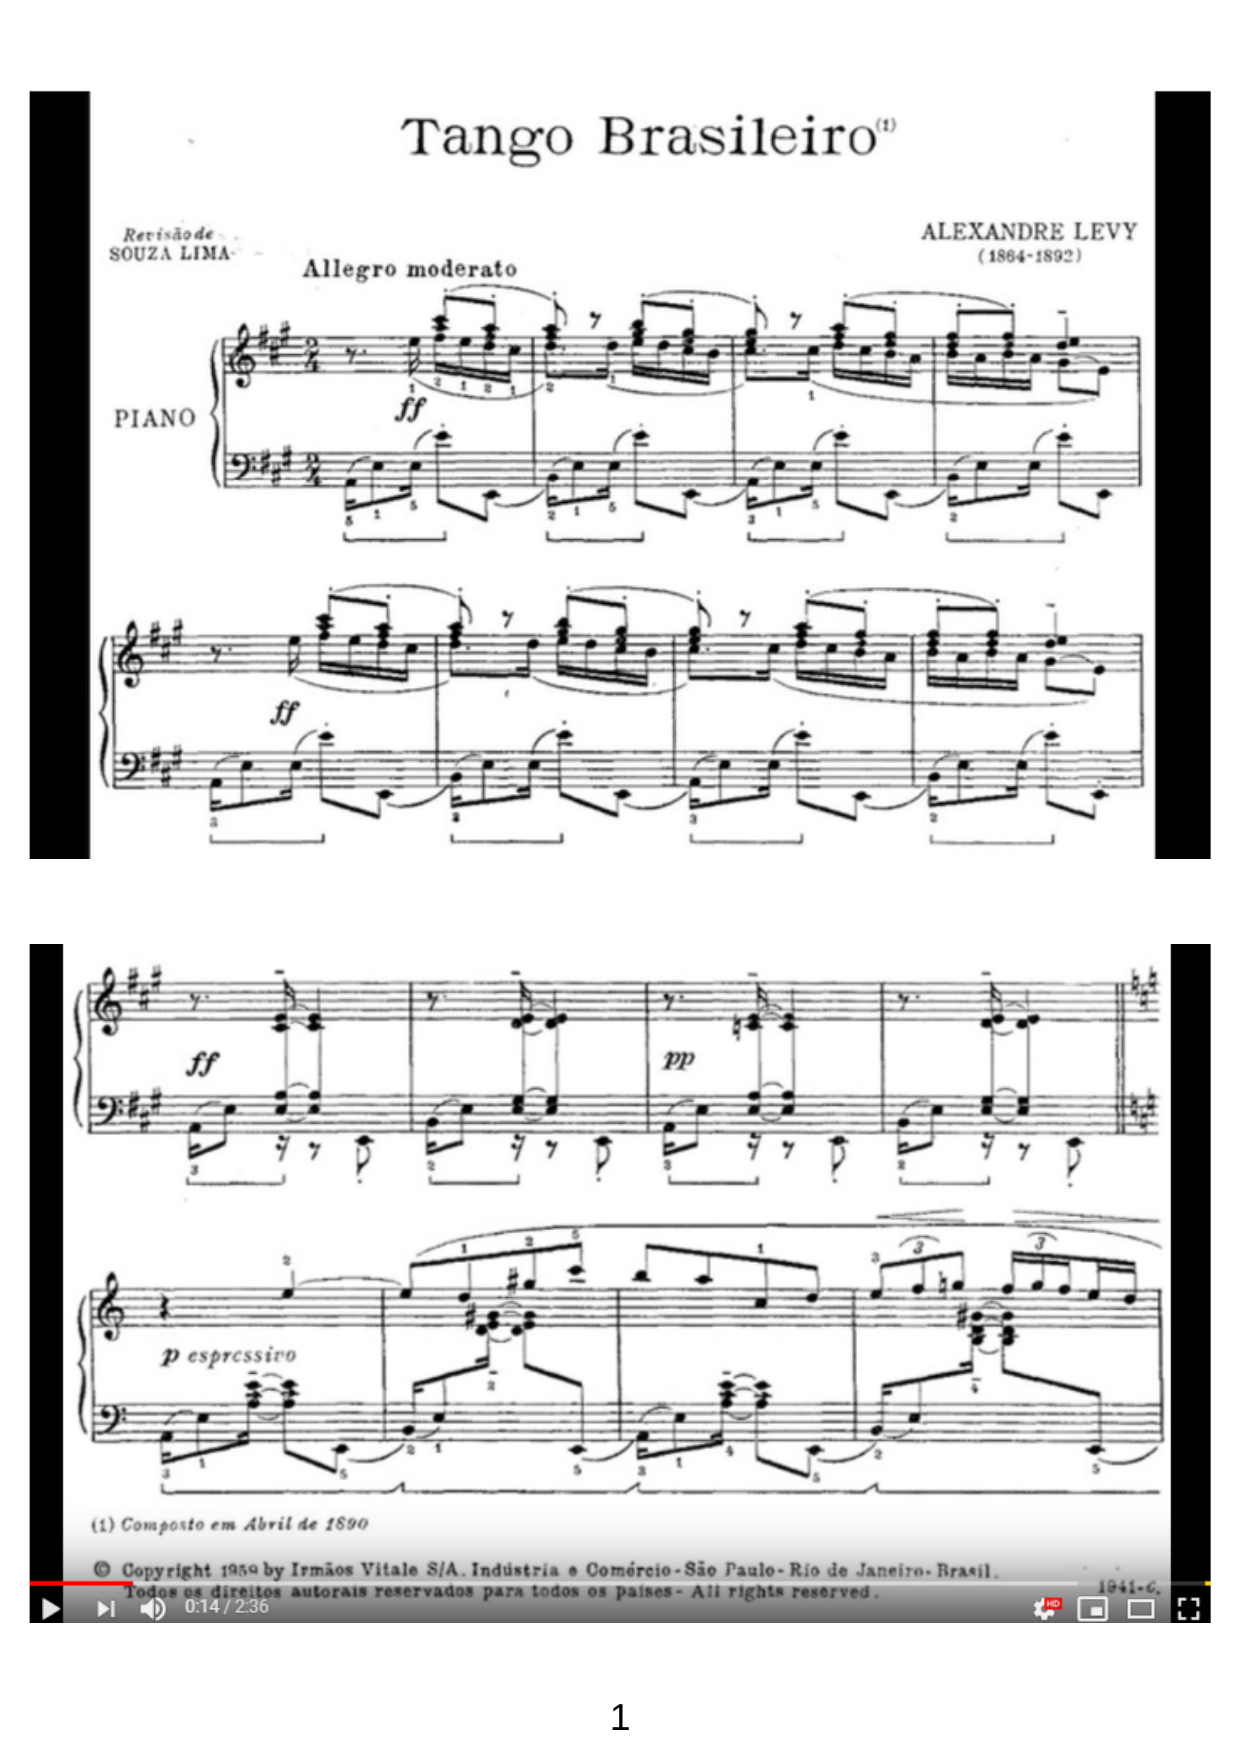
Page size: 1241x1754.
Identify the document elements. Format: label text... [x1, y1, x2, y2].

text_box 1 [0, 1688, 1241, 1746]
picture [29, 944, 1211, 1623]
picture [29, 70, 1211, 859]
